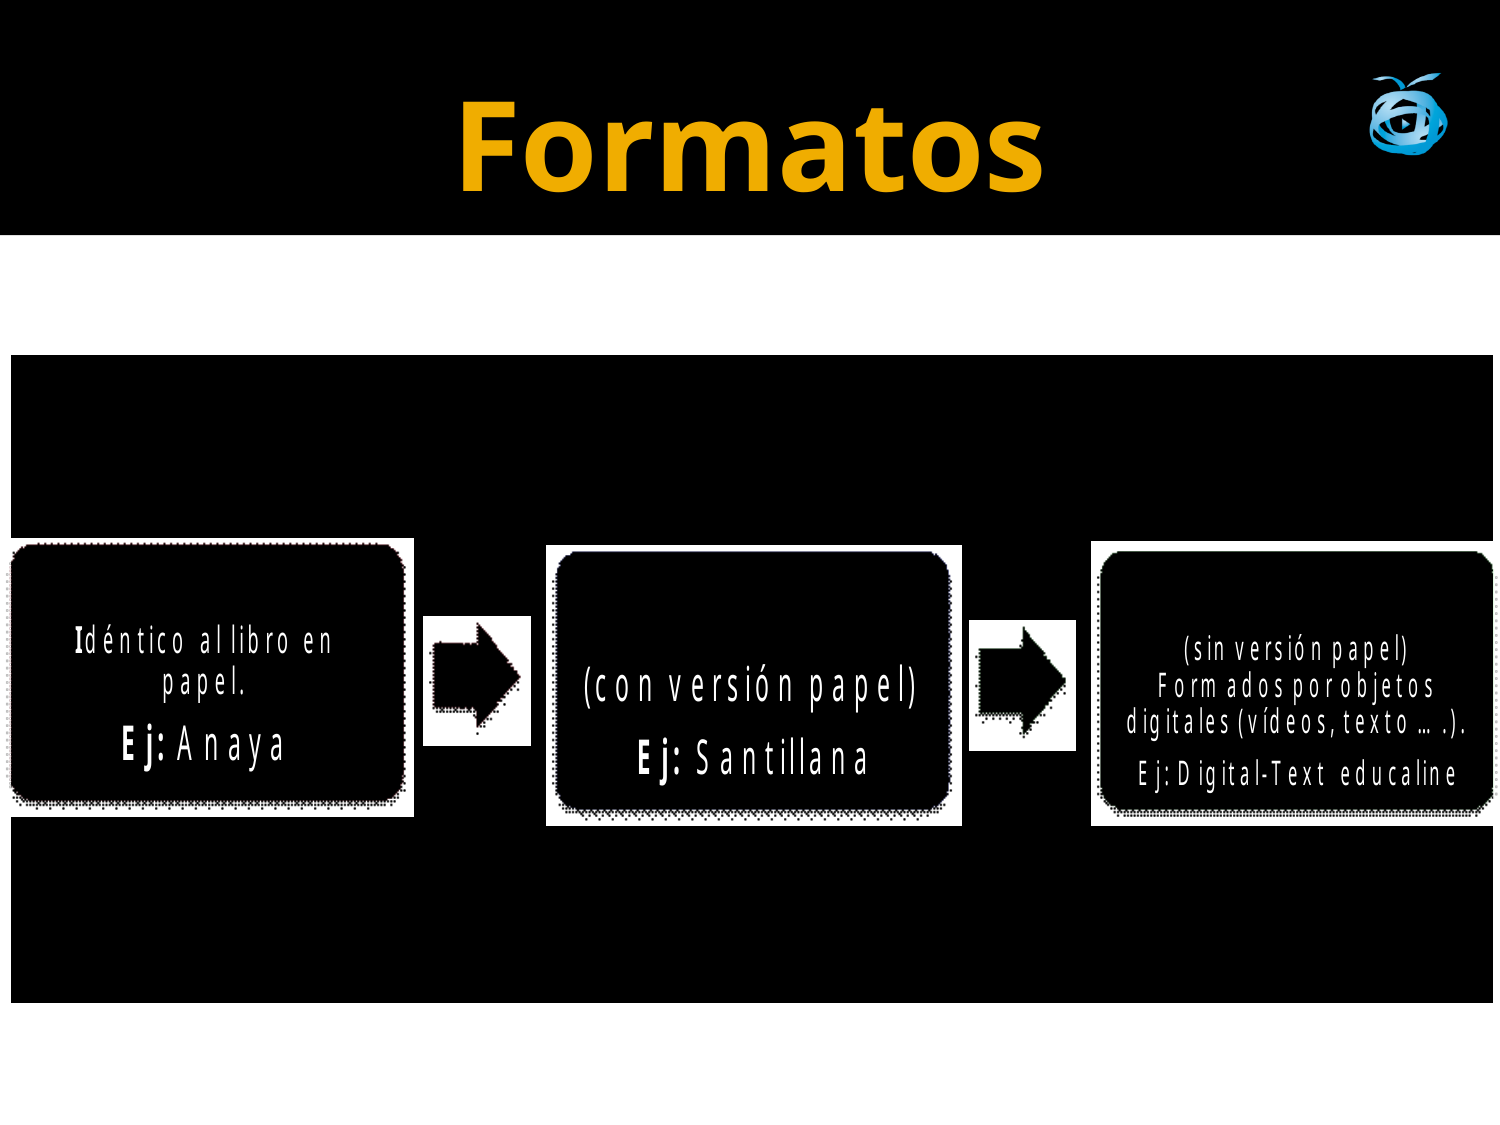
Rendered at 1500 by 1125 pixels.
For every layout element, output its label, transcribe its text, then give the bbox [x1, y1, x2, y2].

title Formatos [75, 59, 1425, 231]
picture [0, 354, 1500, 1004]
picture [1352, 54, 1459, 173]
